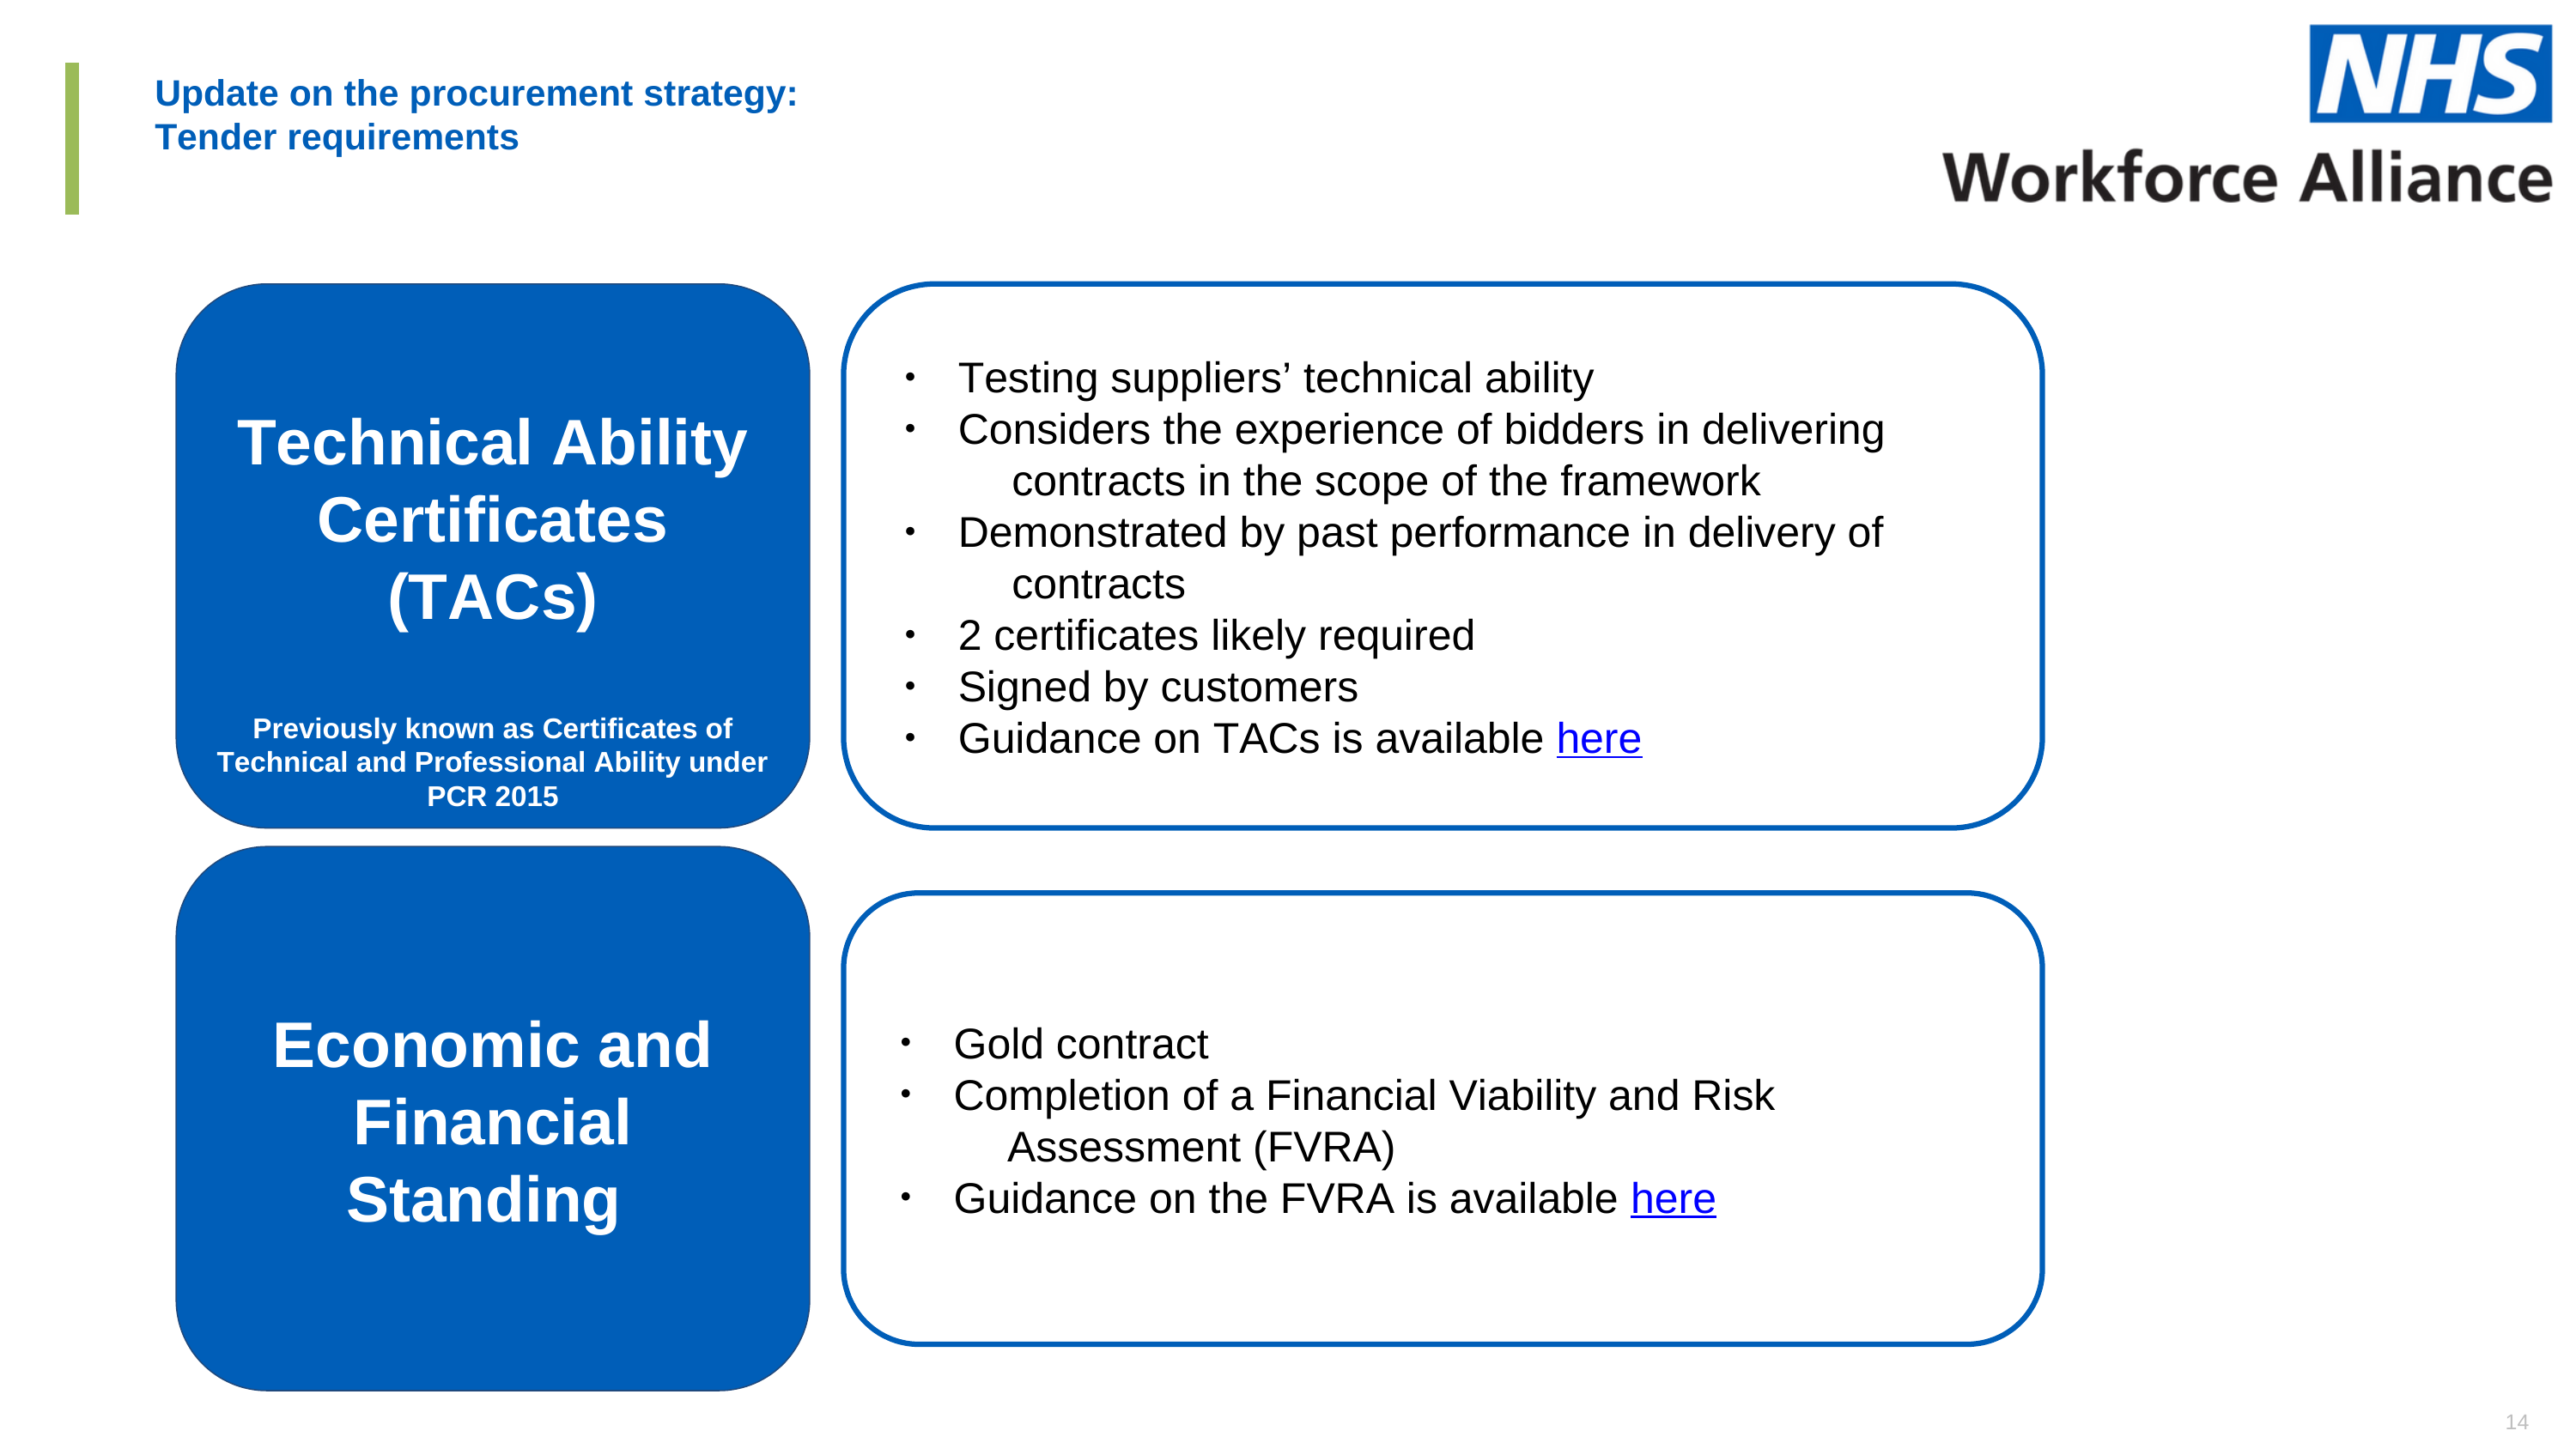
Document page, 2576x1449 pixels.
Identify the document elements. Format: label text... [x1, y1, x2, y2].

text_box Technical Ability Certificates (TACs) Previously known as Certificates of Technical and Professional Ability under PCR 2015 [176, 283, 810, 828]
text_box Gold contract Completion of a Financial Viability and Risk Assessment (FVRA) Guidance on the FVRA is available here [843, 893, 2043, 1345]
text_box Testing suppliers’ technical ability Considers the experience of bidders in delivering contracts in the scope of the framework Demonstrated by past performance in delivery of contracts 2 certificates likely required Signed by customers Guidance on TACs is available here [843, 283, 2043, 828]
text_box Economic and Financial Standing [176, 846, 810, 1391]
text_box [1941, 23, 2555, 203]
list Update on the procurement strategy: Tender requirements [100, 63, 1941, 164]
